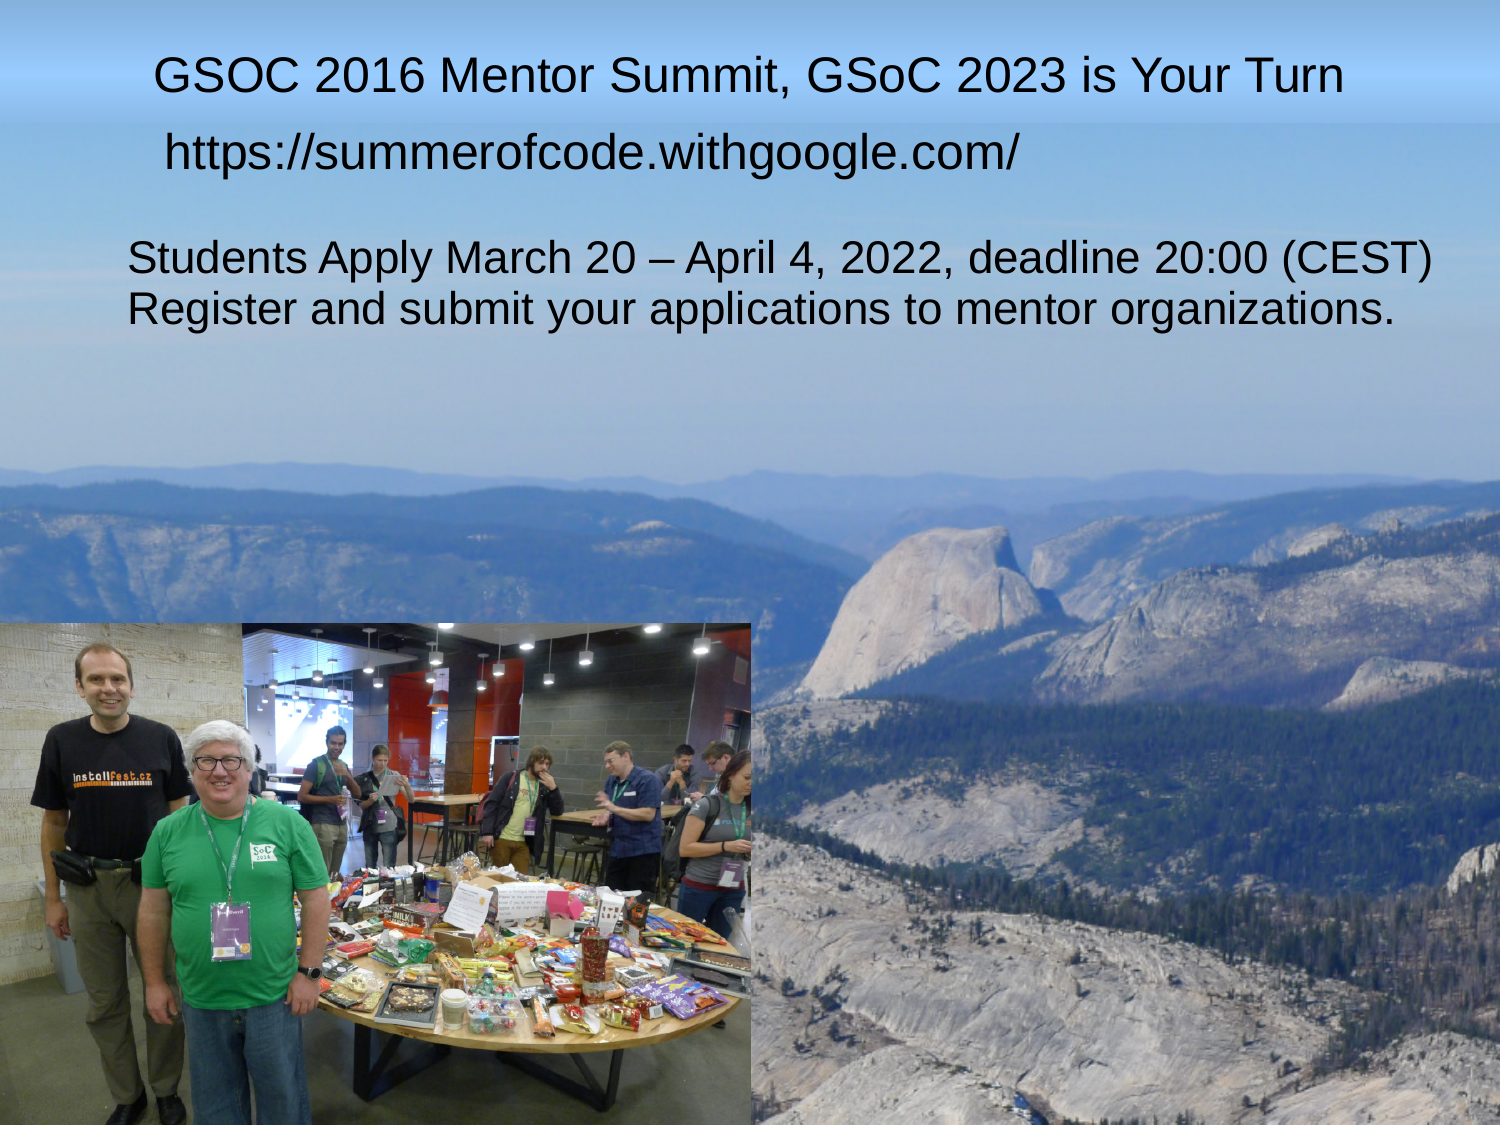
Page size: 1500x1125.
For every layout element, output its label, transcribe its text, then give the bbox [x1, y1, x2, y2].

text_box https://summerofcode.withgoogle.com/ [150, 117, 1154, 182]
title GSOC 2016 Mentor Summit, GSoC 2023 is Your Turn [0, 0, 1500, 123]
text_box Students Apply March 20 – April 4, 2022, deadline 20:00 (CEST) Register and submit your applications to mentor organizations. [112, 182, 1463, 436]
picture [0, 123, 1500, 1125]
